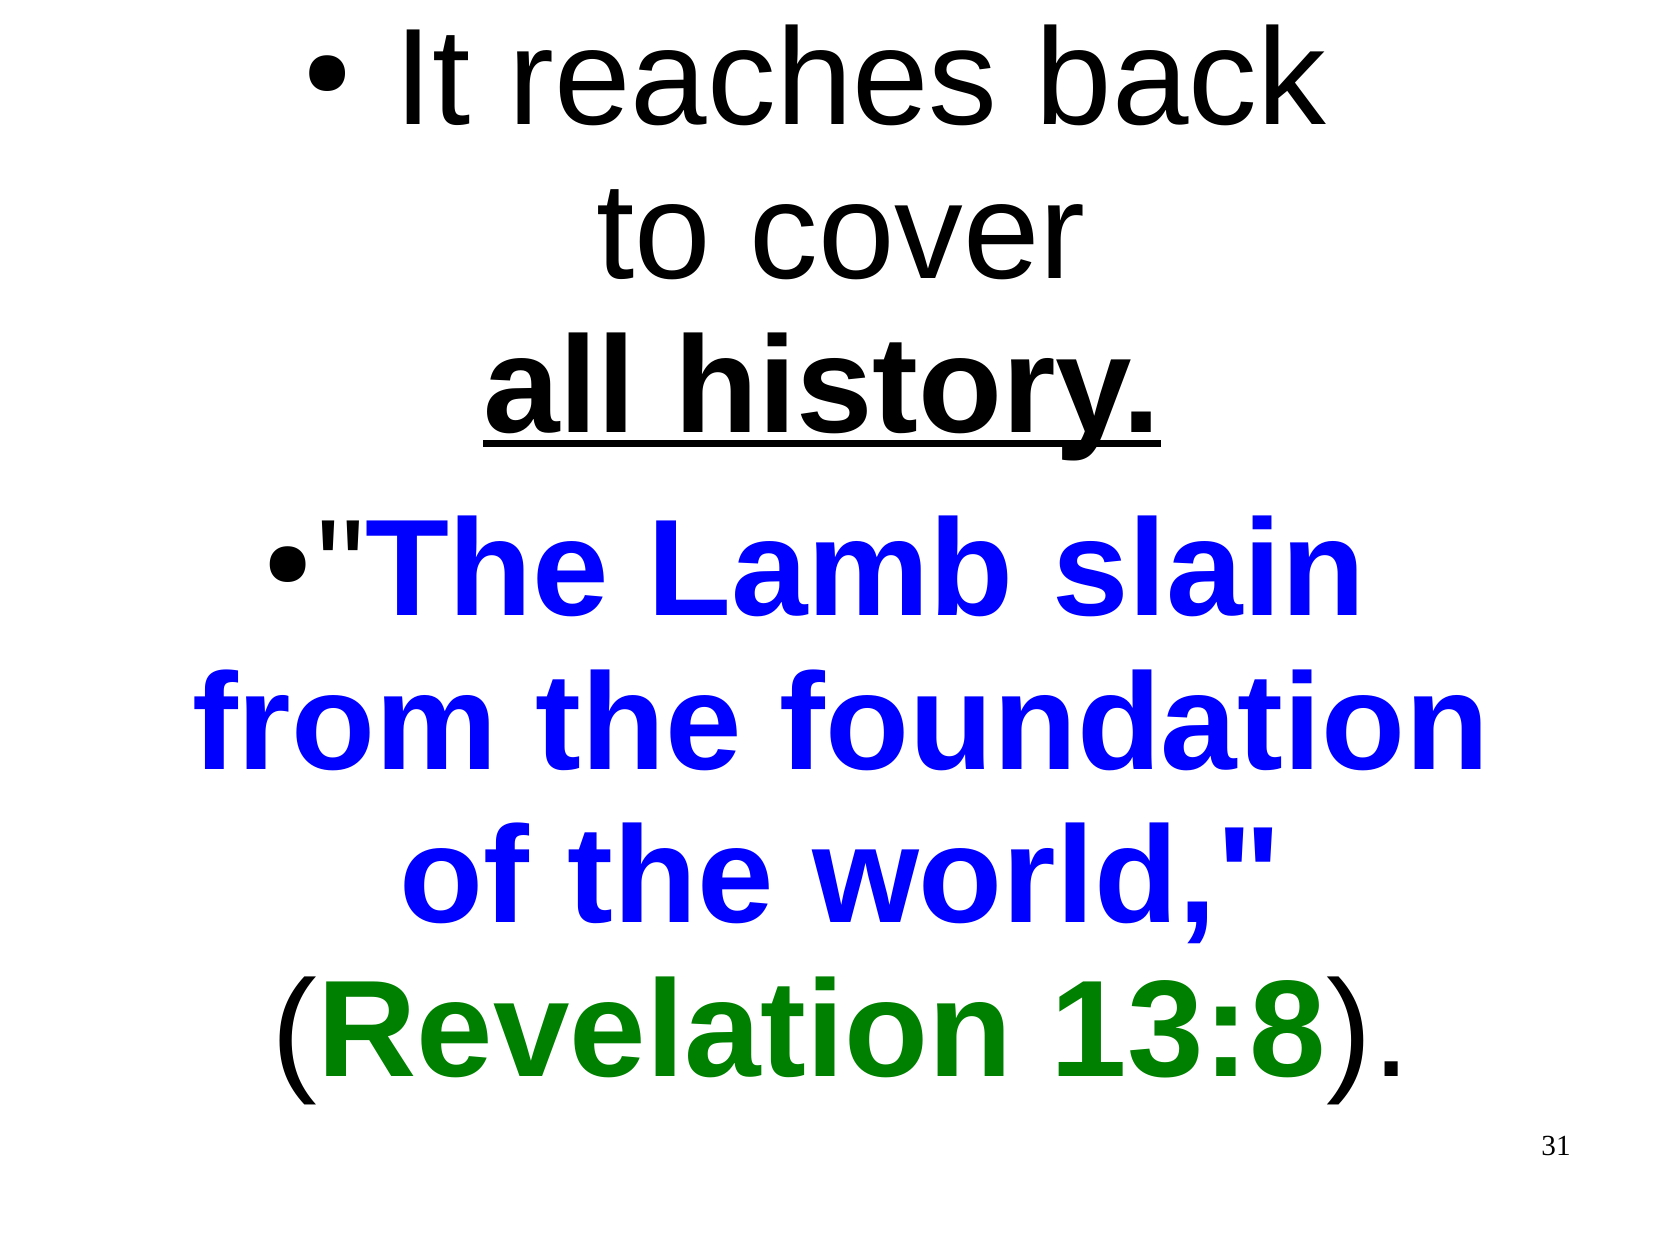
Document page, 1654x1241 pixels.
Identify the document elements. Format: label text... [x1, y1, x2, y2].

list It reaches back to cover all history. "The Lamb slain from the foundation of the world," (Revelation 13:8). [0, 0, 1651, 1238]
